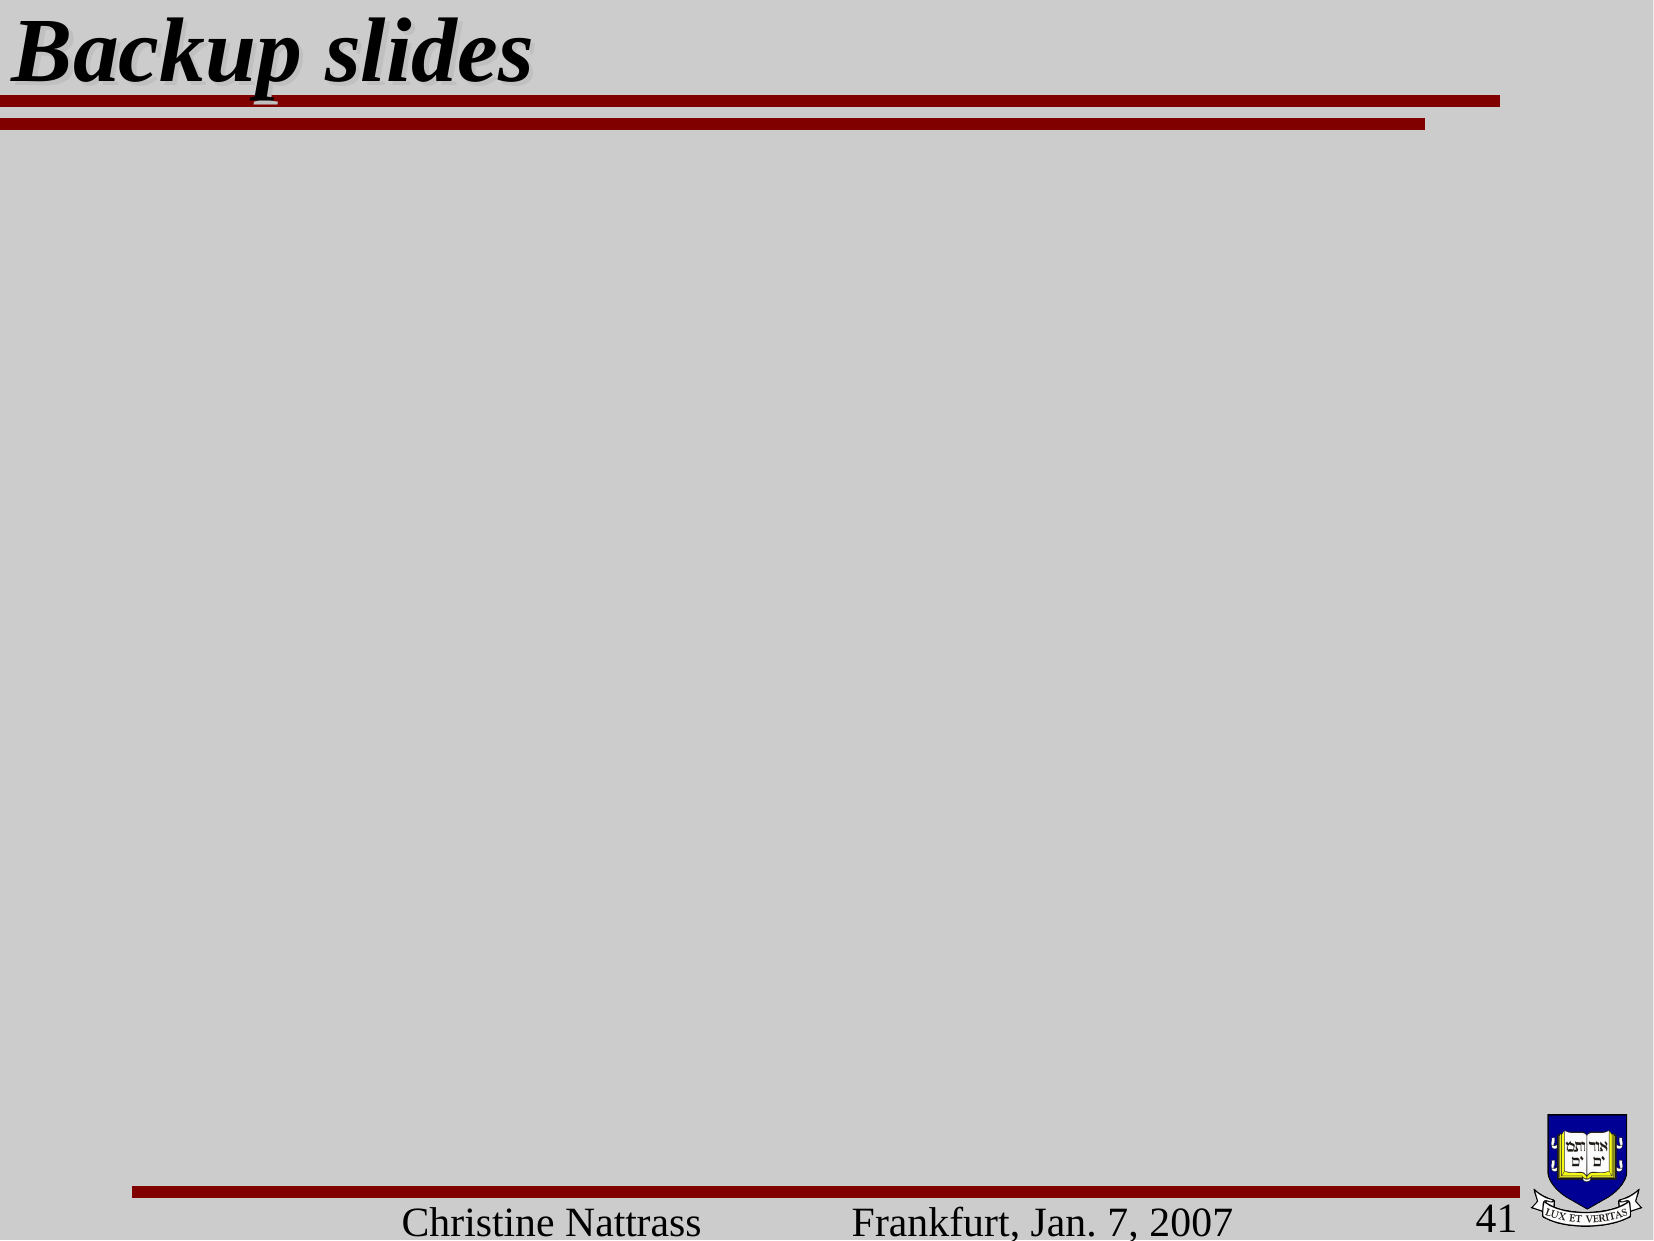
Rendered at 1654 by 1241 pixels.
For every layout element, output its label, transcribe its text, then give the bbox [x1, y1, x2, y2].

title Backup slides [11, 0, 1512, 154]
picture [1530, 1114, 1643, 1227]
